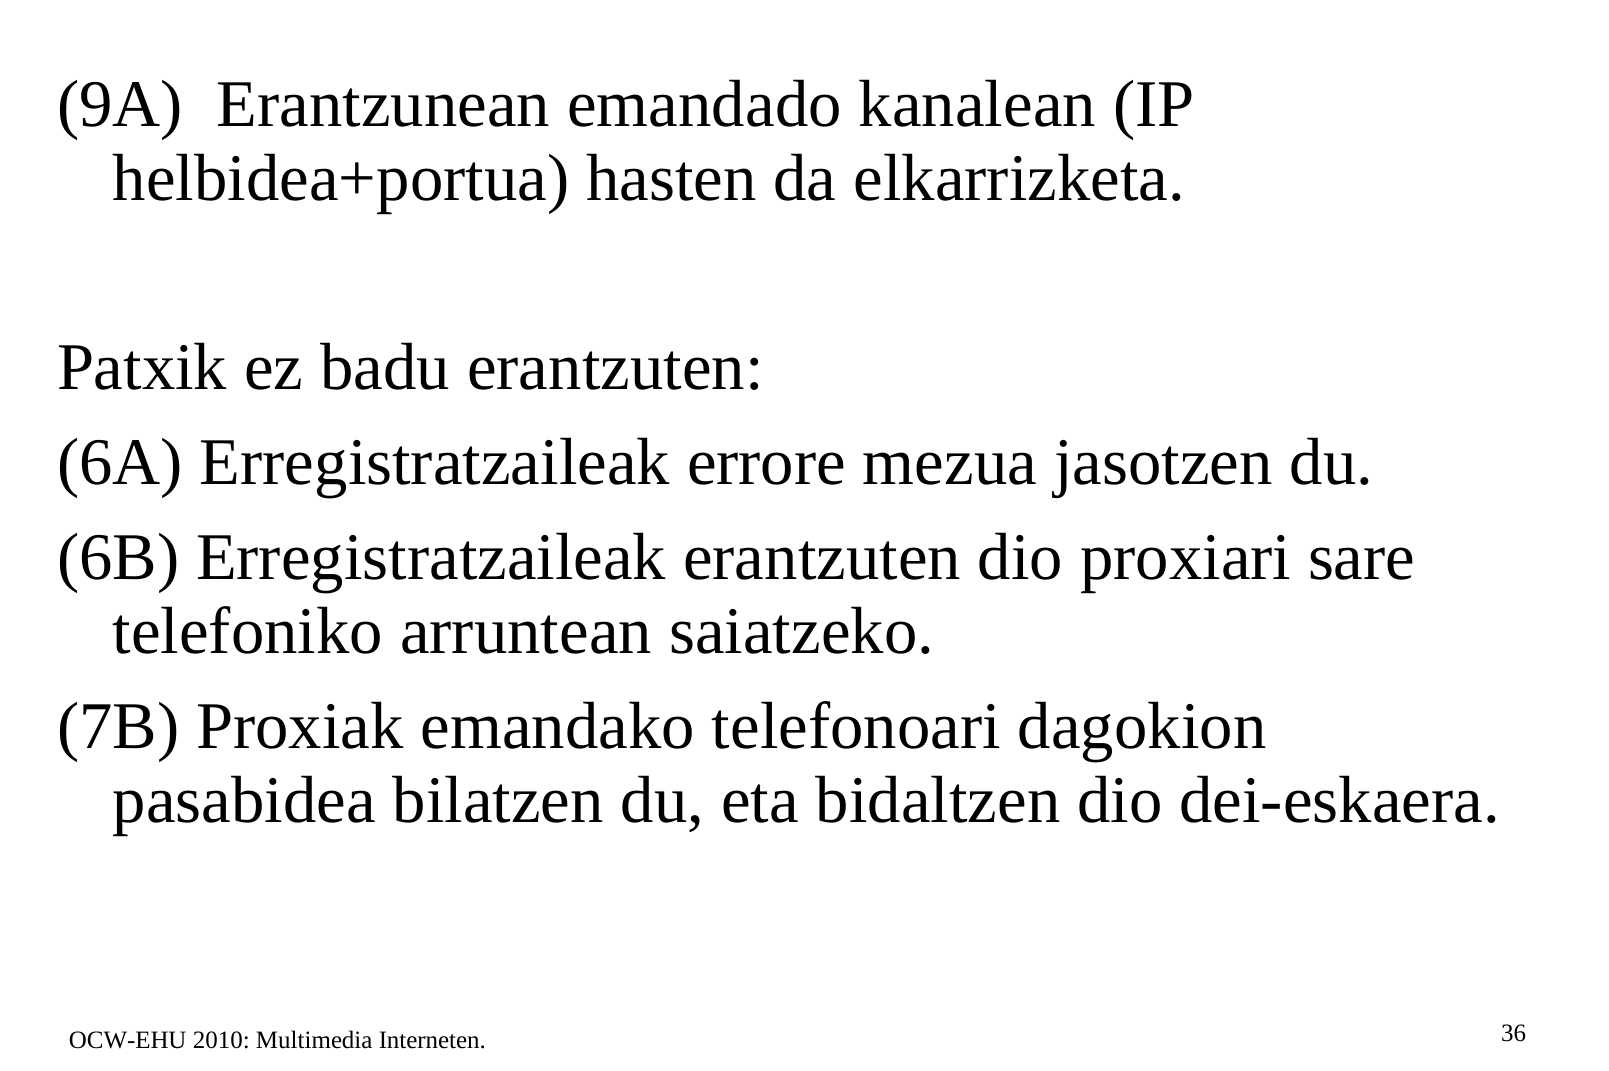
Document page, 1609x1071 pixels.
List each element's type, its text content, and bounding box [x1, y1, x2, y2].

list (9A) Erantzunean emandado kanalean (IP helbidea+portua) hasten da elkarrizketa. Patxik ez badu erantzuten: (6A) Erregistratzaileak errore mezua jasotzen du. (6B) Erregistratzaileak erantzuten dio proxiari sare telefoniko arruntean saiatzeko. (7B) Proxiak emandako telefonoari dagokion pasabidea bilatzen du, eta bidaltzen dio dei-eskaera. [41, 59, 1555, 999]
